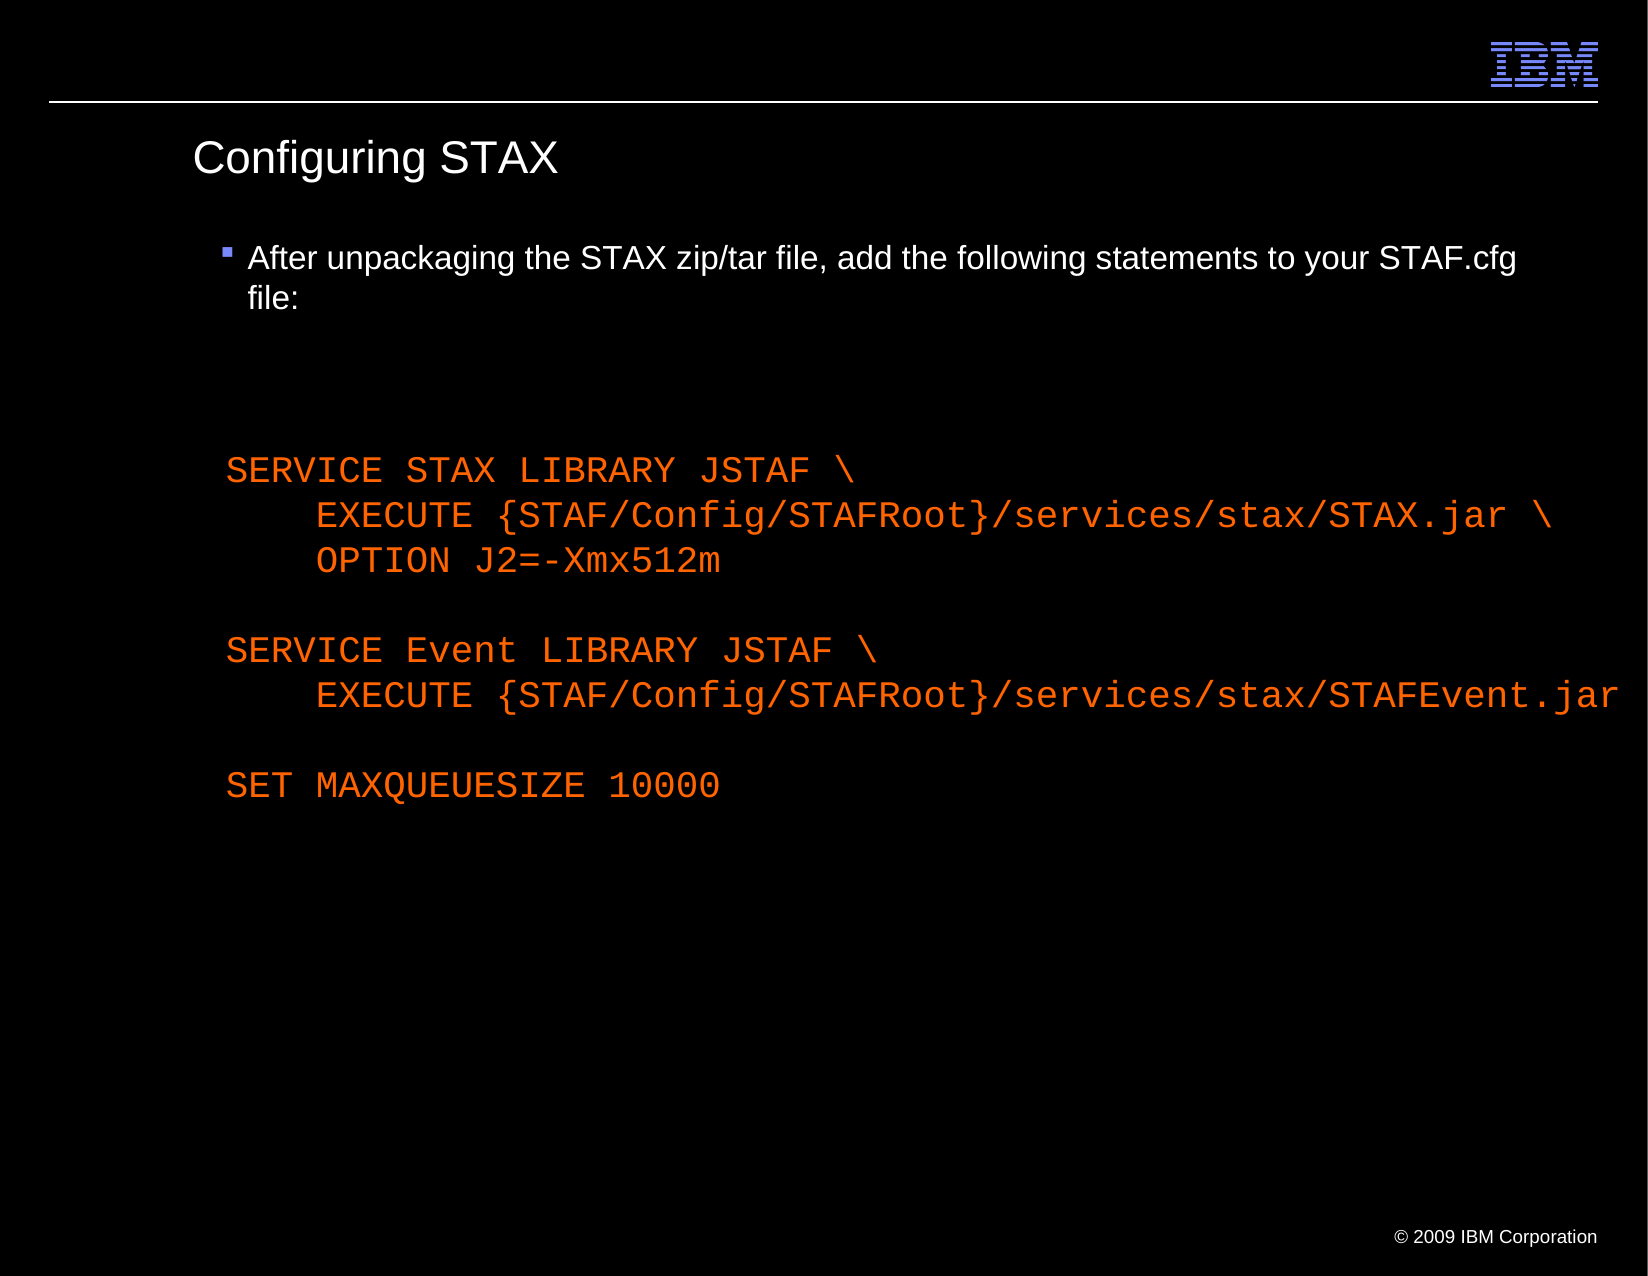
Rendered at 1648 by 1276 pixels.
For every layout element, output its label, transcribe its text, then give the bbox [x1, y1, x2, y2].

text_box SERVICE STAX LIBRARY JSTAF \ EXECUTE {STAF/Config/STAFRoot}/services/stax/STAX.jar \ OPTION J2=-Xmx512m SERVICE Event LIBRARY JSTAF \ EXECUTE {STAF/Config/STAFRoot}/services/stax/STAFEvent.jar SET MAXQUEUESIZE 10000 [211, 437, 1648, 814]
text_box After unpackaging the STAX zip/tar file, add the following statements to your STAF.cfg file: [219, 236, 1570, 363]
title Configuring STAX [175, 125, 1648, 219]
picture [1491, 42, 1598, 87]
